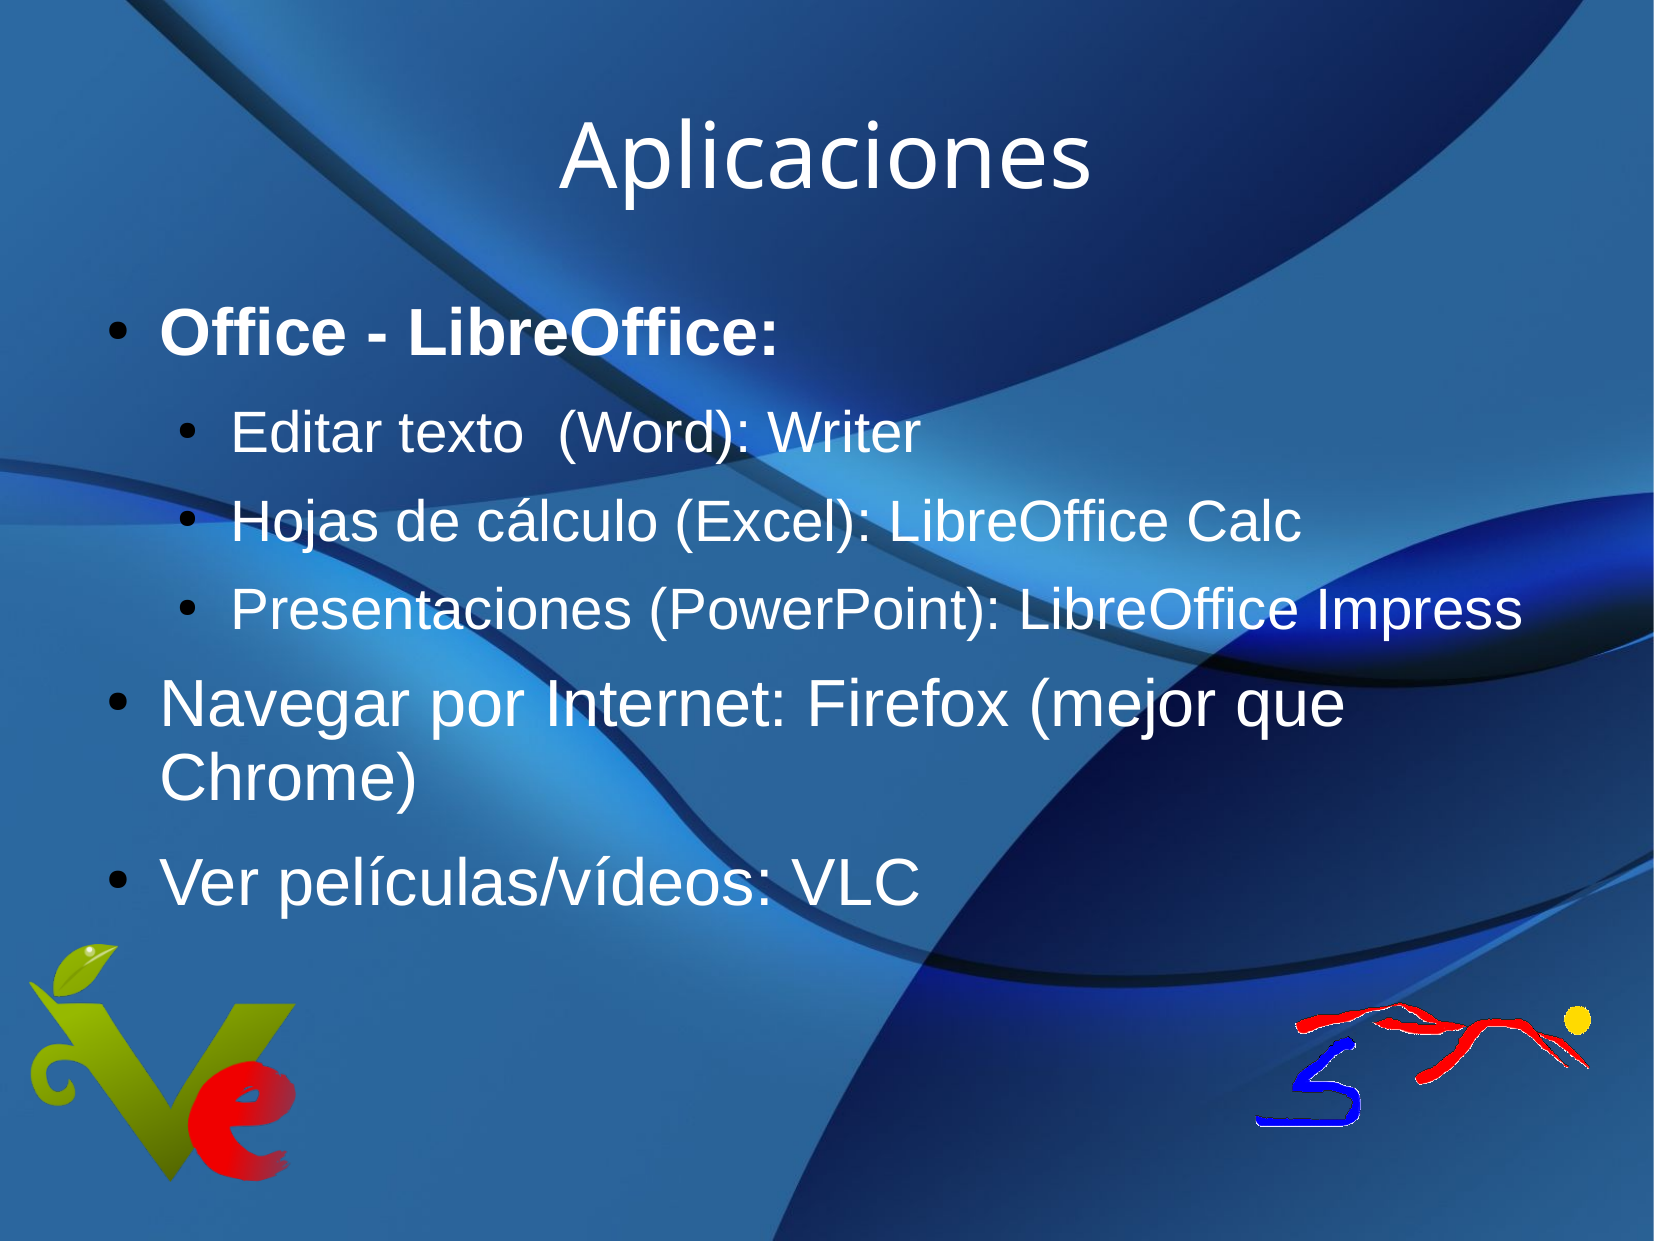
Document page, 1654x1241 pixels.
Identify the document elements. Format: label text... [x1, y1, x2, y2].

title Aplicaciones [82, 49, 1571, 257]
picture [0, 0, 1654, 1241]
list Office - LibreOffice: Editar texto (Word): Writer Hojas de cálculo (Excel): LibreOffice Calc Presentaciones (PowerPoint): LibreOffice Impress Navegar por Internet: Firefox (mejor que Chrome) Ver películas/vídeos: VLC [88, 295, 1577, 1065]
